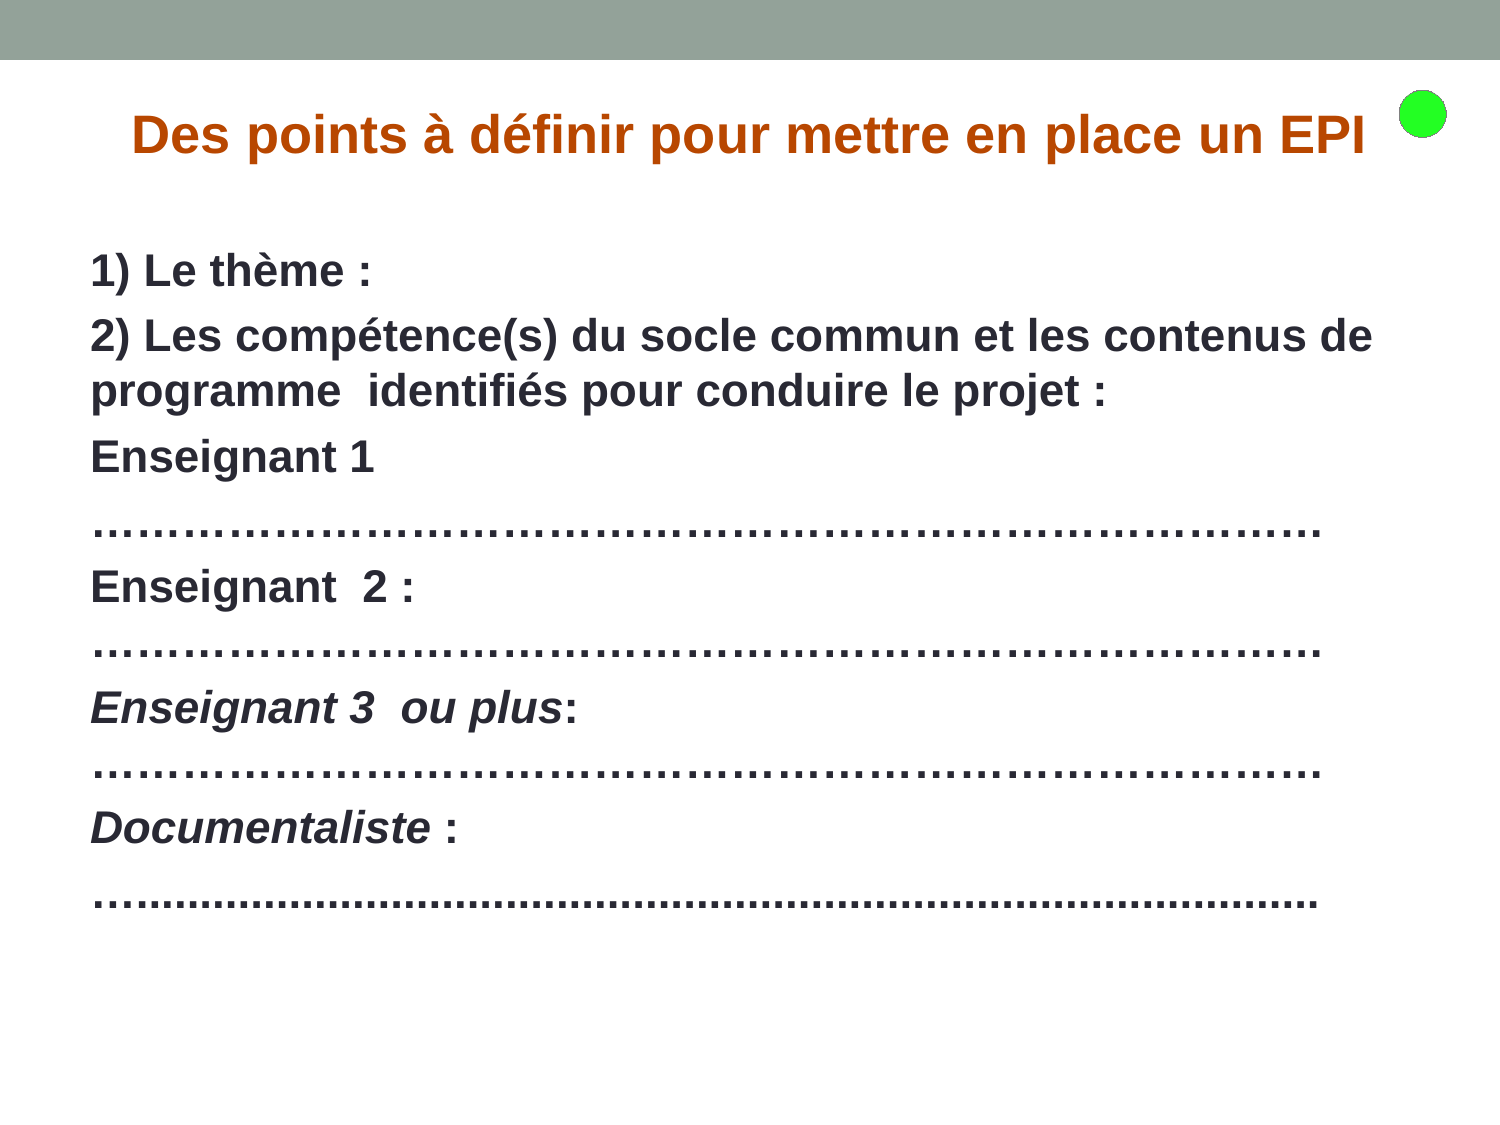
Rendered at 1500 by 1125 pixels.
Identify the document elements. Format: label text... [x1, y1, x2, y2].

title [75, 87, 1426, 92]
list Des points à définir pour mettre en place un EPI 1) Le thème : 2) Les compétence(s) du socle commun et les contenus de programme identifiés pour conduire le projet : Enseignant 1 ……………………………………………………………………… Enseignant 2 : ……………………………………………………………………… Enseignant 3 ou plus: ……………………………………………………………………… Documentaliste : …............................................................................................. [75, 92, 1426, 1038]
